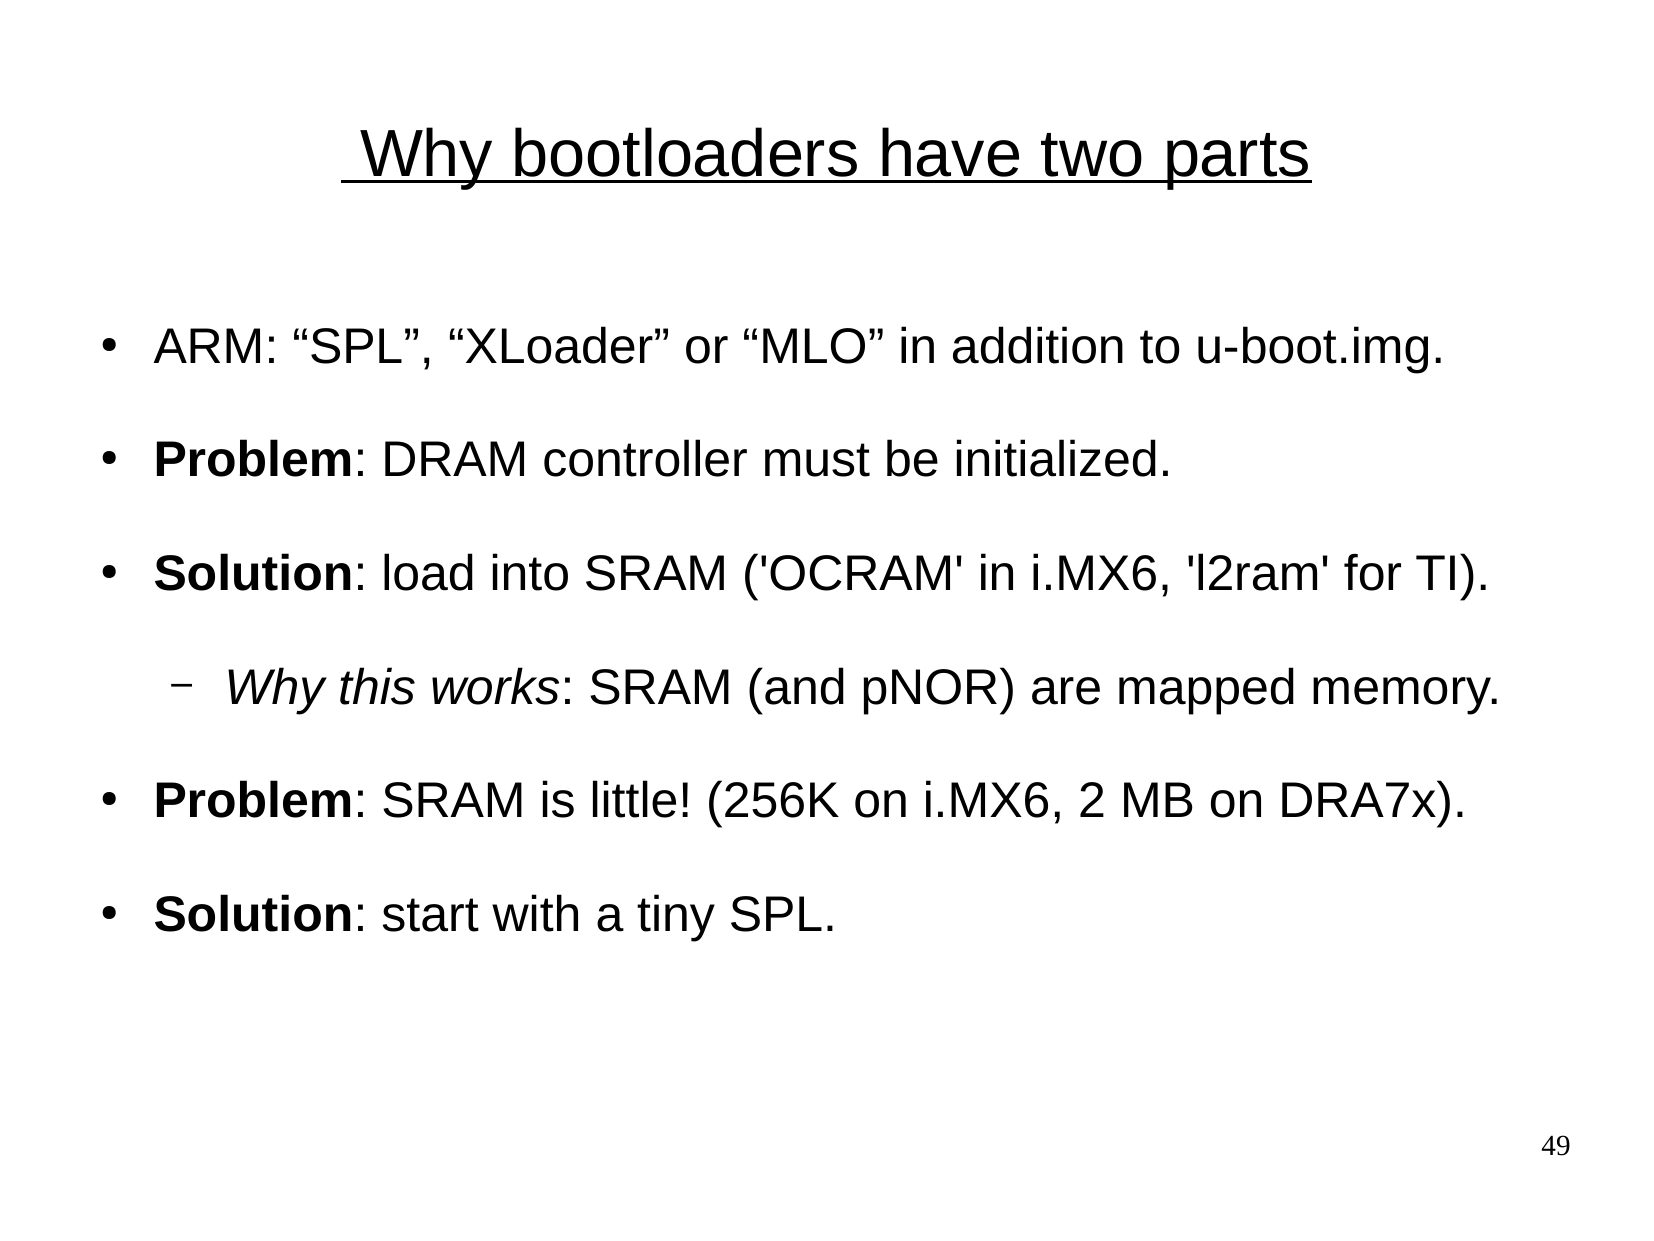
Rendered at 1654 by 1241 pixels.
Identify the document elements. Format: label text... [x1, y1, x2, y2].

title Why bootloaders have two parts [82, 49, 1571, 257]
list ARM: “SPL”, “XLoader” or “MLO” in addition to u-boot.img. Problem: DRAM controller must be initialized. Solution: load into SRAM ('OCRAM' in i.MX6, 'l2ram' for TI). Why this works: SRAM (and pNOR) are mapped memory. Problem: SRAM is little! (256K on i.MX6, 2 MB on DRA7x). Solution: start with a tiny SPL. [82, 290, 1571, 1010]
